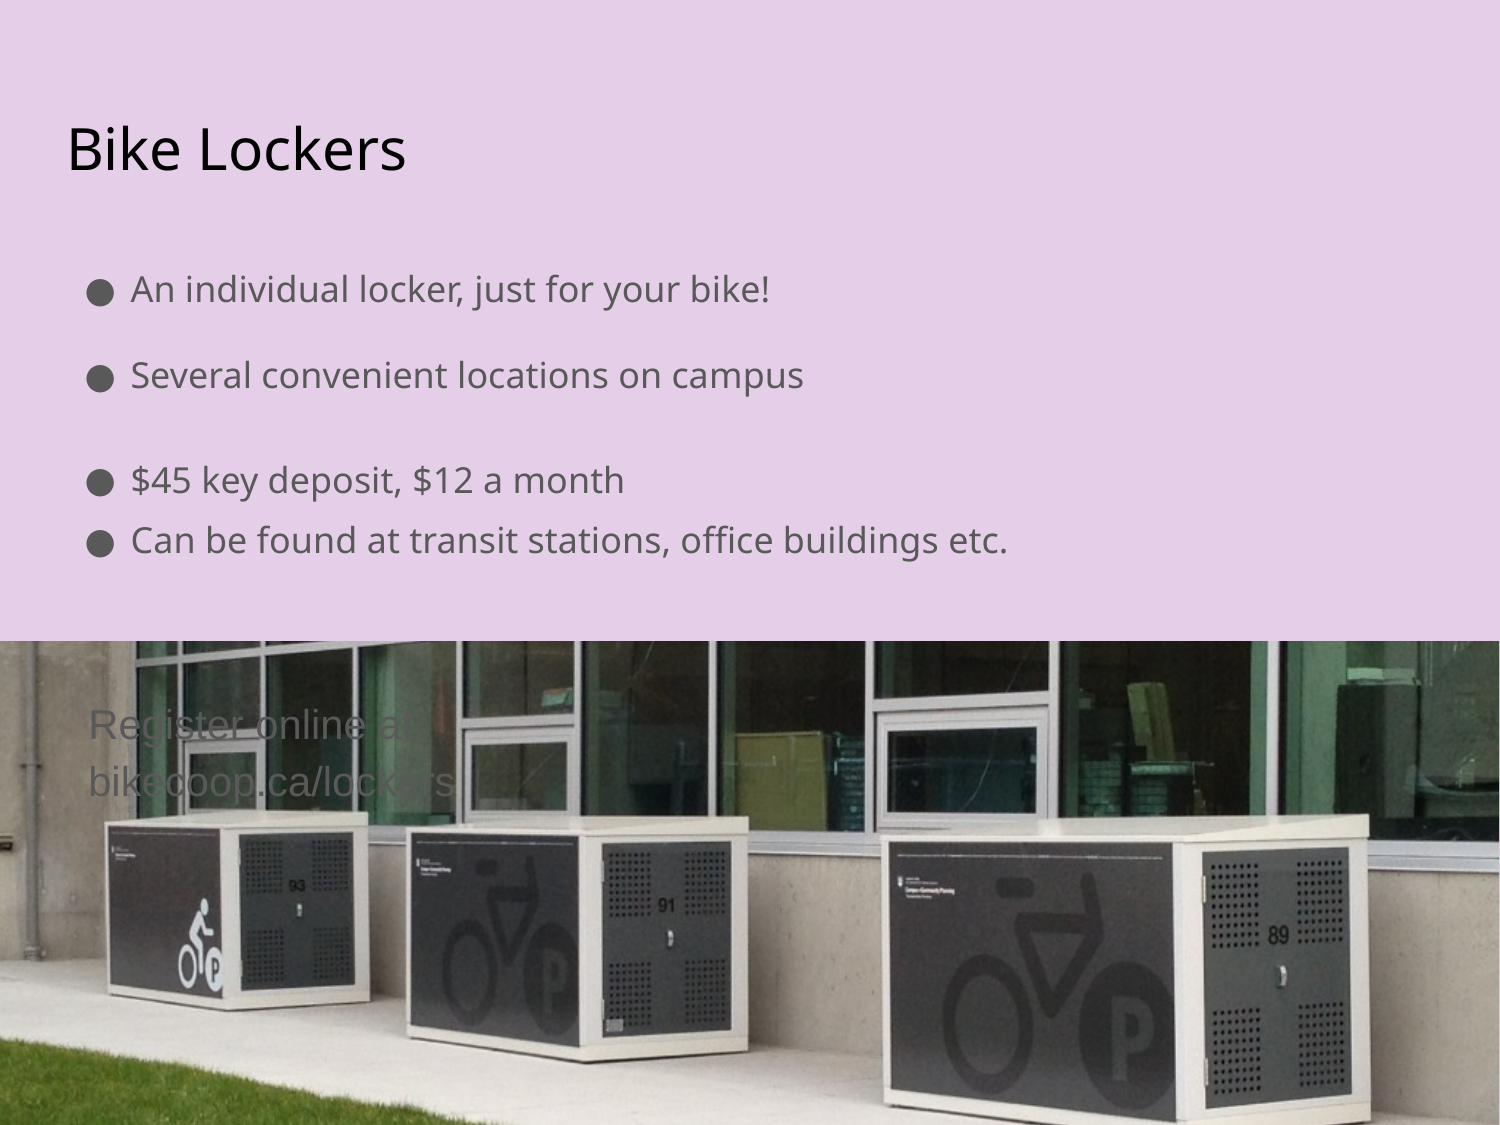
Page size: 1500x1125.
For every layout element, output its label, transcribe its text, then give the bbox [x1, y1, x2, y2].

text_box Register online at bikecoop.ca/lockers [73, 674, 643, 880]
list An individual locker, just for your bike! Several convenient locations on campus $45 key deposit, $12 a month Can be found at transit stations, office buildings etc. [51, 252, 1449, 577]
picture [0, 641, 1500, 1125]
title Bike Lockers [51, 97, 1449, 223]
